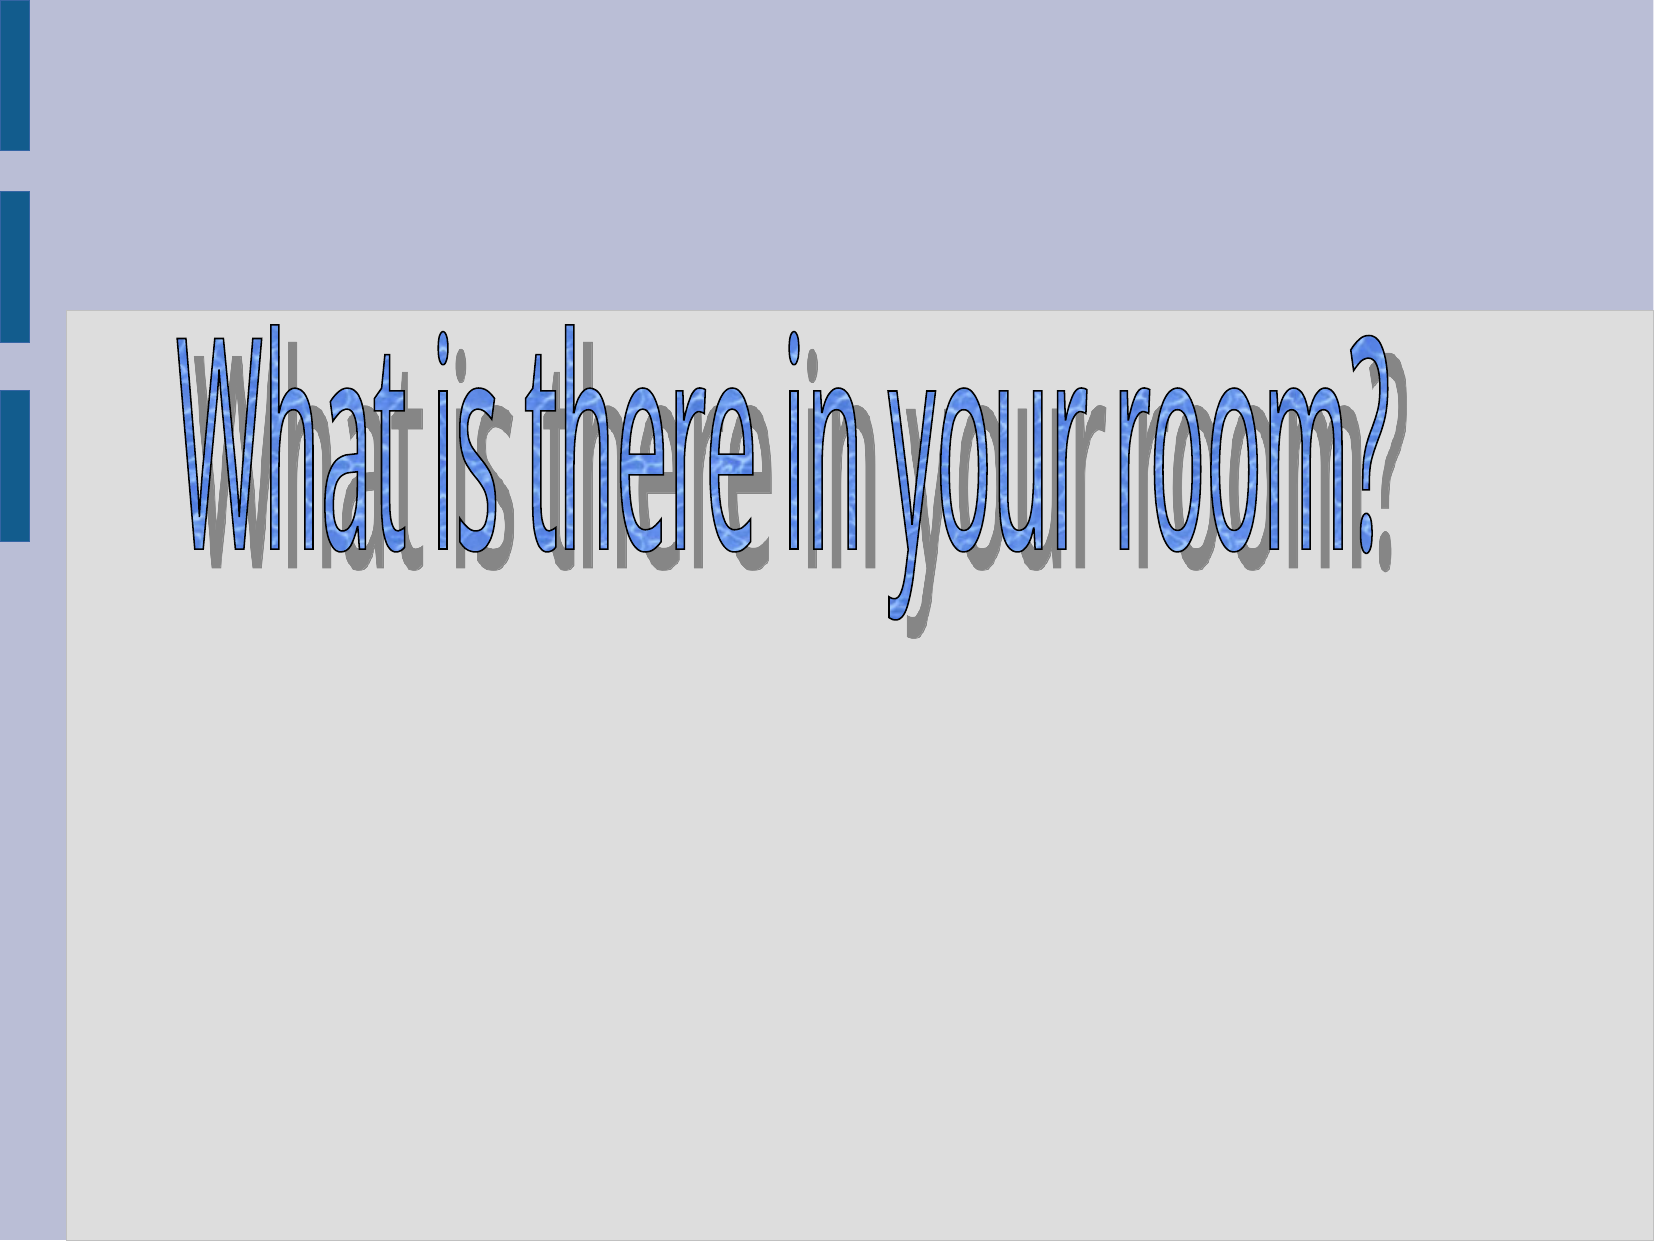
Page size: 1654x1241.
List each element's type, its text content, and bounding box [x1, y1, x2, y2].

text_box What is there in your room? [324, 388, 366, 552]
text_box What is there in your room? [1210, 387, 1258, 552]
text_box What is there in your room? [459, 387, 496, 552]
text_box What is there in your room? [940, 387, 988, 552]
text_box What is there in your room? [1154, 387, 1201, 552]
text_box What is there in your room? [710, 387, 753, 552]
text_box What is there in your room? [177, 338, 262, 550]
text_box What is there in your room? [565, 324, 608, 550]
text_box What is there in your room? [1350, 335, 1388, 490]
text_box What is there in your room? [676, 387, 706, 550]
text_box What is there in your room? [438, 390, 448, 550]
text_box What is there in your room? [1057, 387, 1087, 550]
text_box What is there in your room? [789, 390, 799, 550]
text_box What is there in your room? [888, 391, 936, 620]
text_box What is there in your room? [813, 387, 857, 550]
text_box What is there in your room? [620, 387, 664, 552]
text_box What is there in your room? [1270, 387, 1343, 550]
text_box What is there in your room? [1120, 387, 1150, 550]
text_box What is there in your room? [999, 390, 1042, 552]
text_box What is there in your room? [525, 354, 556, 552]
text_box What is there in your room? [374, 354, 405, 552]
text_box What is there in your room? [270, 324, 313, 550]
